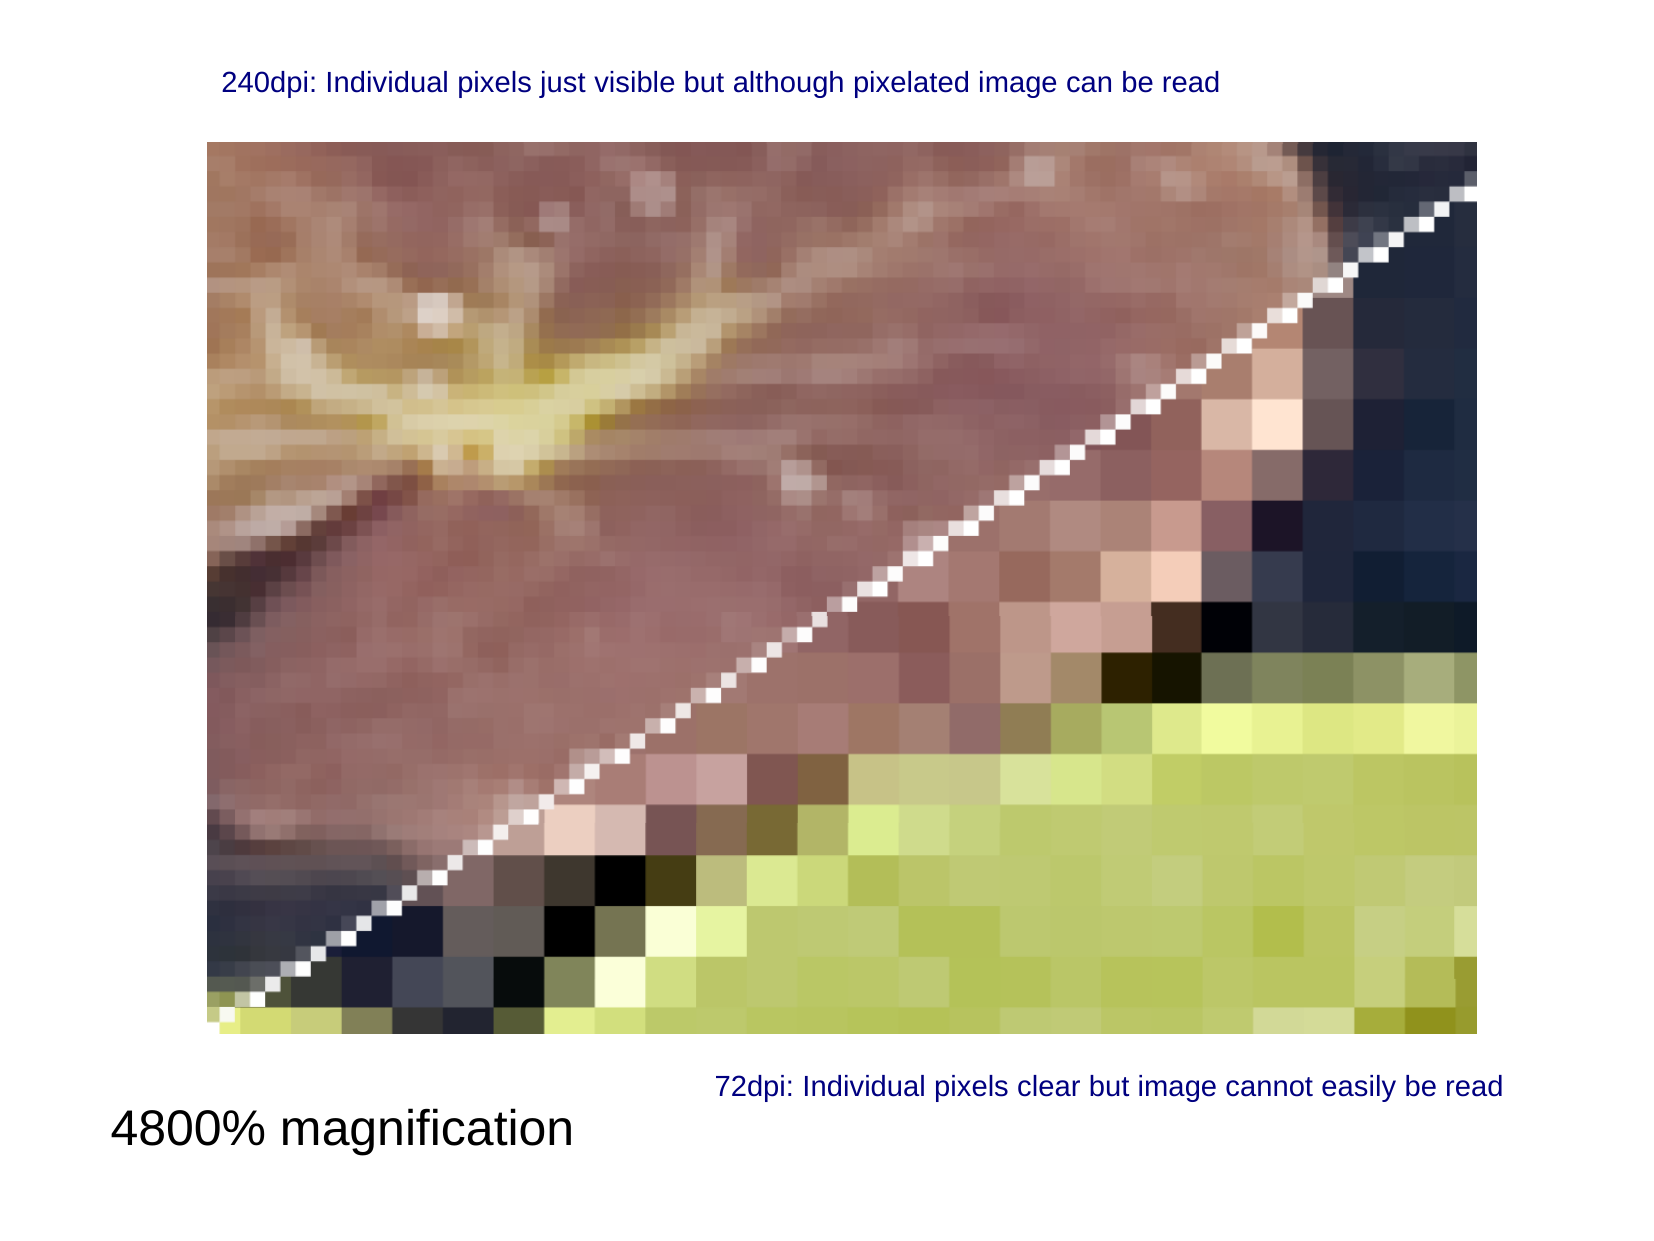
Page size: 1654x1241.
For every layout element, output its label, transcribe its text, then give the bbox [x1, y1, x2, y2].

text_box 240dpi: Individual pixels just visible but although pixelated image can be read [206, 59, 1236, 107]
picture [207, 142, 1477, 1034]
text_box 4800% magnification [95, 1092, 590, 1182]
text_box 72dpi: Individual pixels clear but image cannot easily be read [699, 1062, 1519, 1111]
